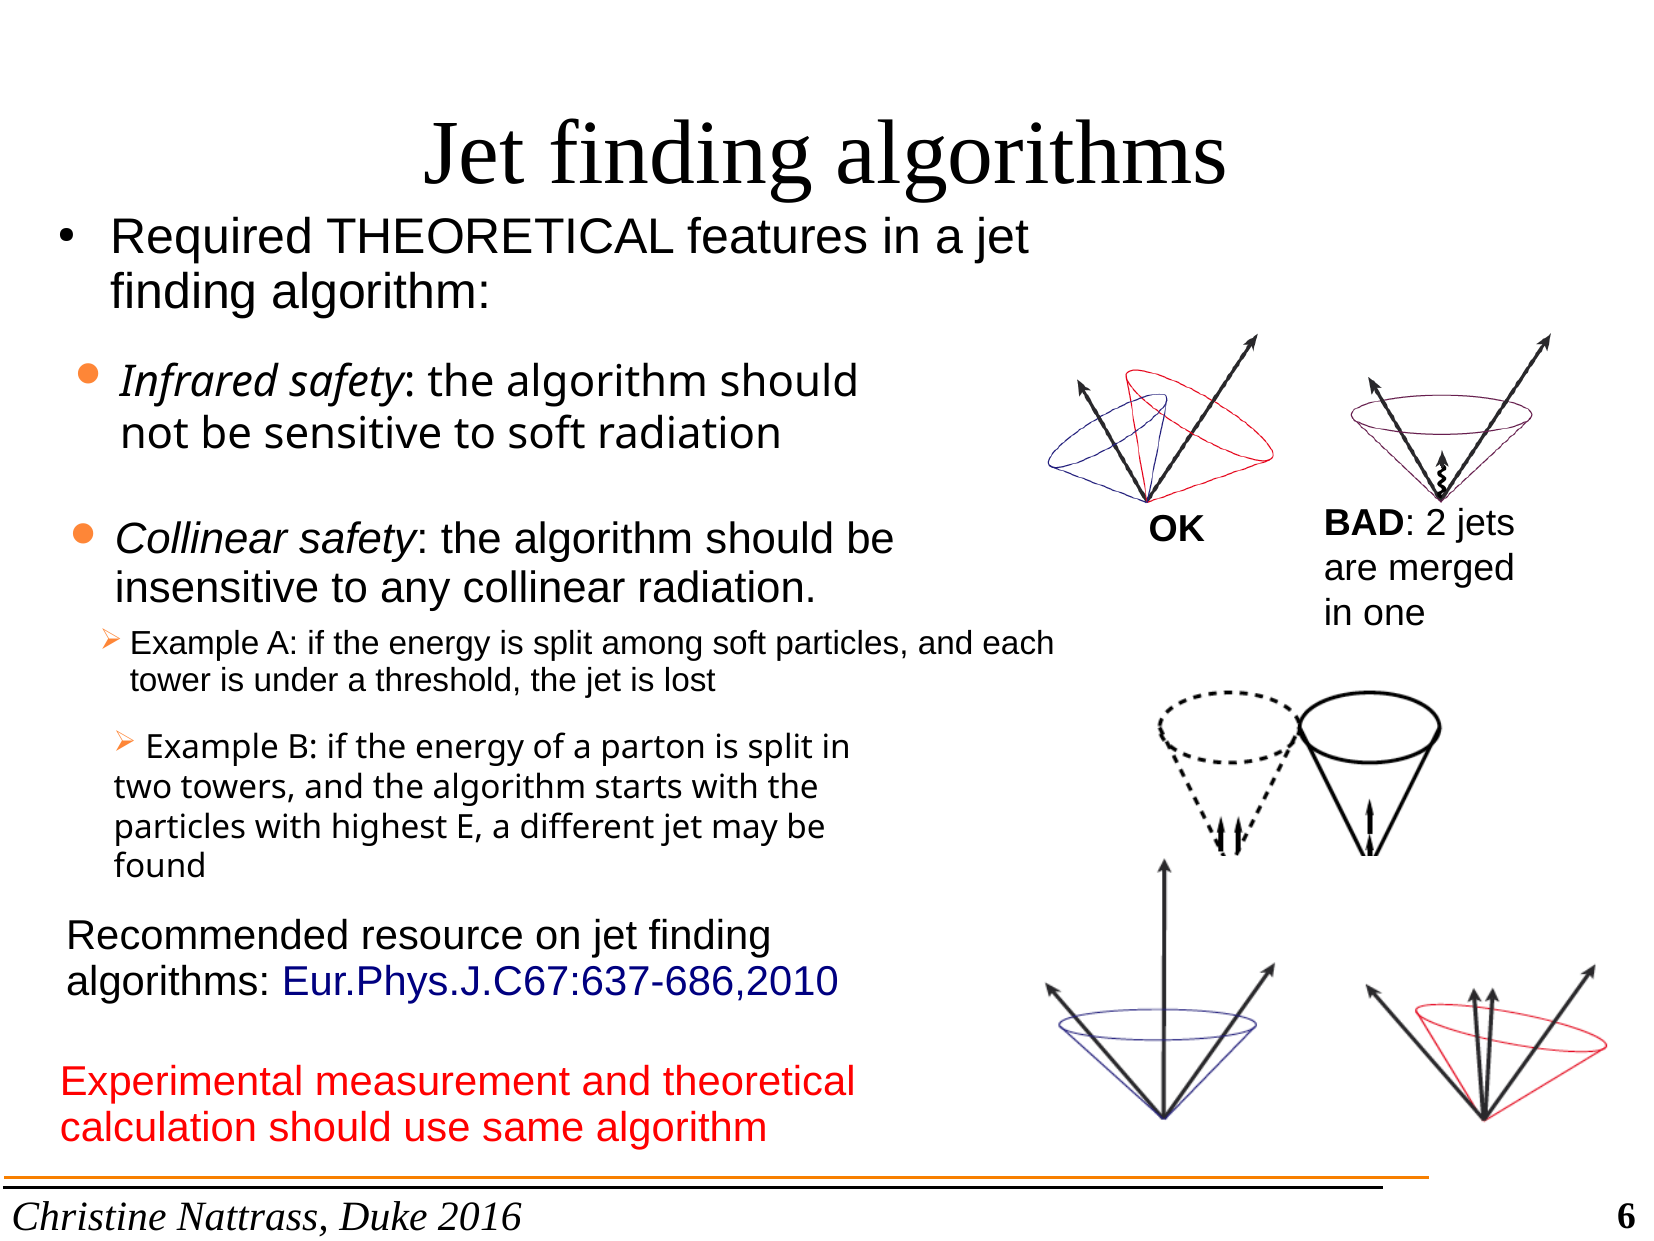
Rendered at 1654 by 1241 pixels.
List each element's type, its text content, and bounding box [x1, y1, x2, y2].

picture [1042, 333, 1560, 509]
picture [1008, 687, 1615, 1126]
text_box Example B: if the energy of a parton is split in two towers, and the algorithm starts with the particles with highest E, a different jet may be found [99, 717, 887, 893]
text_box Recommended resource on jet finding algorithms: Eur.Phys.J.C67:637-686,2010 [51, 904, 973, 1016]
text_box Infrared safety: the algorithm should not be sensitive to soft radiation [30, 344, 931, 465]
text_box Experimental measurement and theoretical calculation should use same algorithm [45, 1050, 966, 1161]
text_box OK [1098, 496, 1260, 557]
title Jet finding algorithms [82, 49, 1571, 257]
text_box Required THEORETICAL features in a jet finding algorithm: Collinear safety: the algorithm should be insensitive to any collinear radiation. Example A: if the energy is split among soft particles, and each tower is under a threshold, the jet is lost [24, 200, 1088, 848]
text_box BAD: 2 jets are merged in one [1273, 490, 1562, 641]
